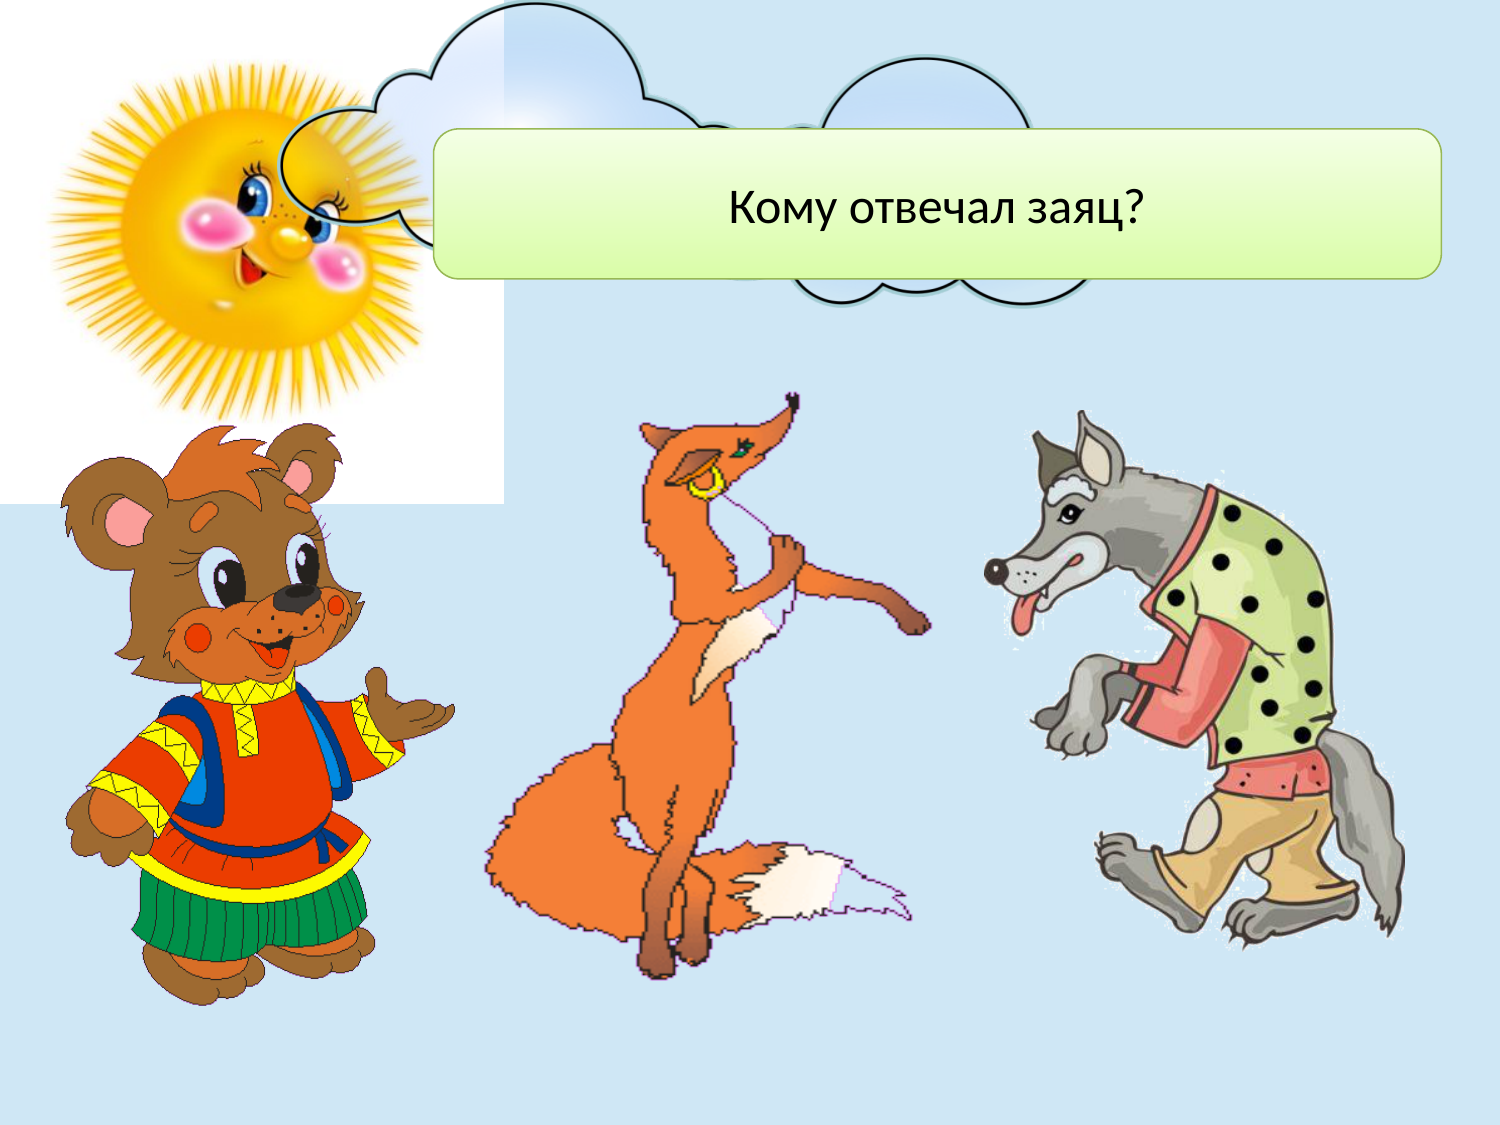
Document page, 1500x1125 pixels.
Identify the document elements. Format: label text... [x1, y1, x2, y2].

picture [0, 0, 1152, 1008]
picture [667, 279, 1152, 309]
picture [984, 410, 1405, 952]
text_box Кому отвечал заяц? [433, 128, 1442, 279]
